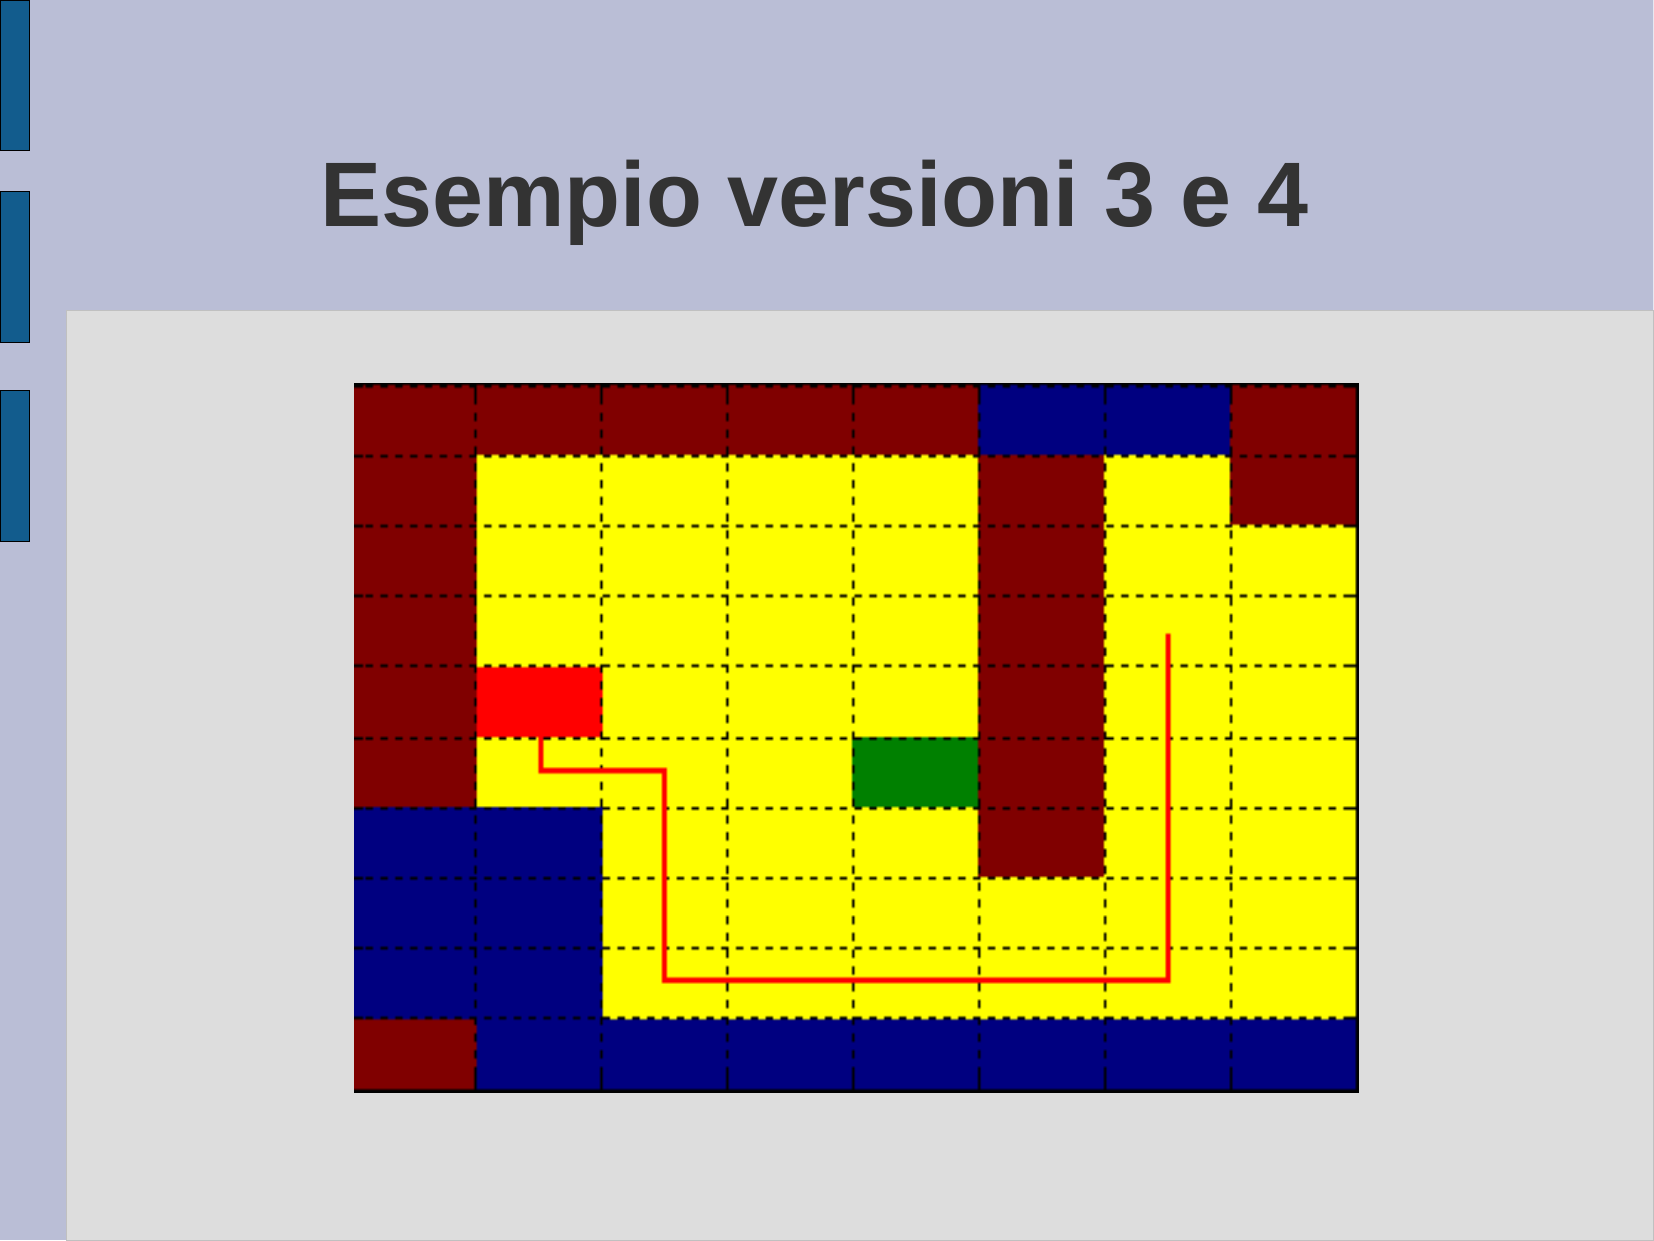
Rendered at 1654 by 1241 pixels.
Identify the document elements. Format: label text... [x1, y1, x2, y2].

picture [354, 383, 1359, 1093]
title Esempio versioni 3 e 4 [121, 91, 1534, 299]
